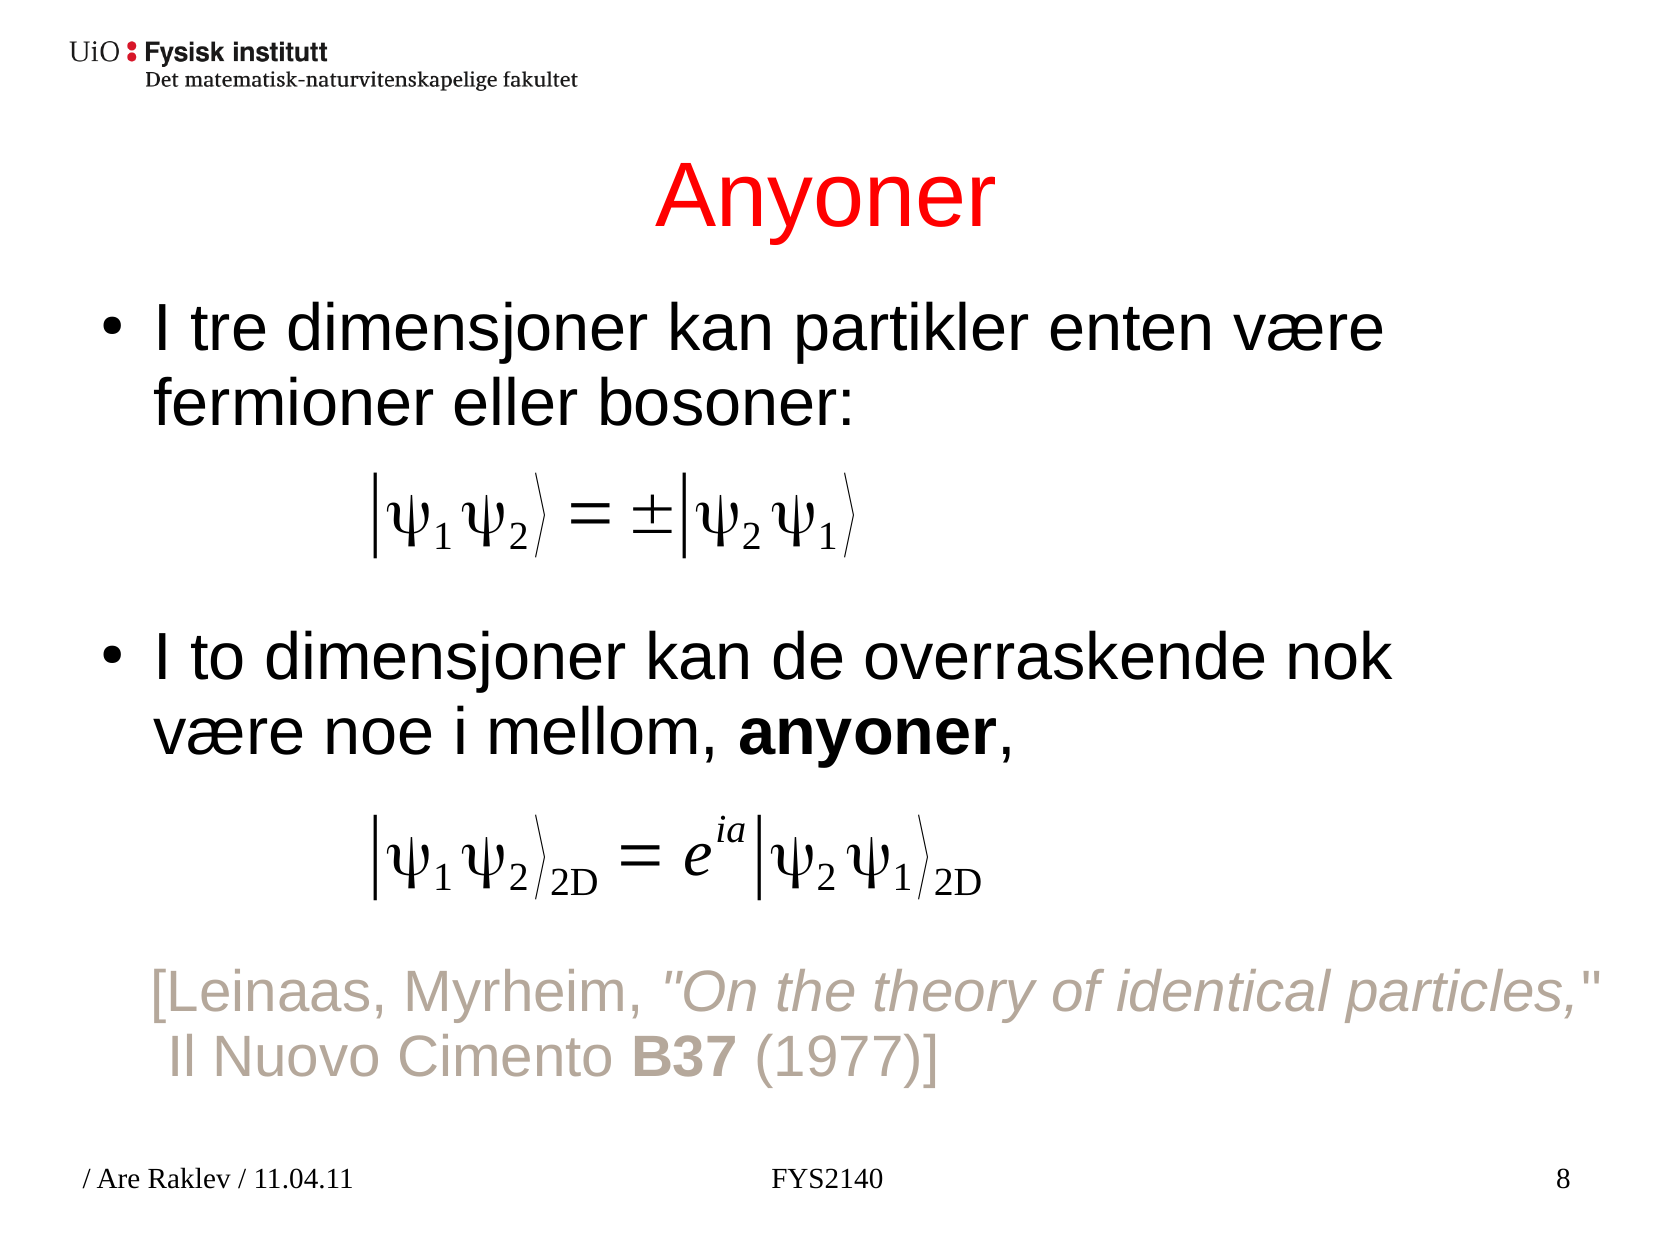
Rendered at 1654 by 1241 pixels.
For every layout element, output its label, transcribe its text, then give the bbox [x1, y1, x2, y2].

title Anyoner [82, 90, 1571, 298]
picture [68, 37, 581, 93]
chart [357, 806, 989, 905]
text_box [Leinaas, Myrheim, "On the theory of identical particles," [Il Nuovo Cimento B37 (1977)] [136, 951, 1637, 1097]
chart [357, 469, 862, 563]
list I tre dimensjoner kan partikler enten være fermioner eller bosoner: I to dimensjoner kan de overraskende nok være noe i mellom, anyoner, [82, 290, 1538, 1094]
